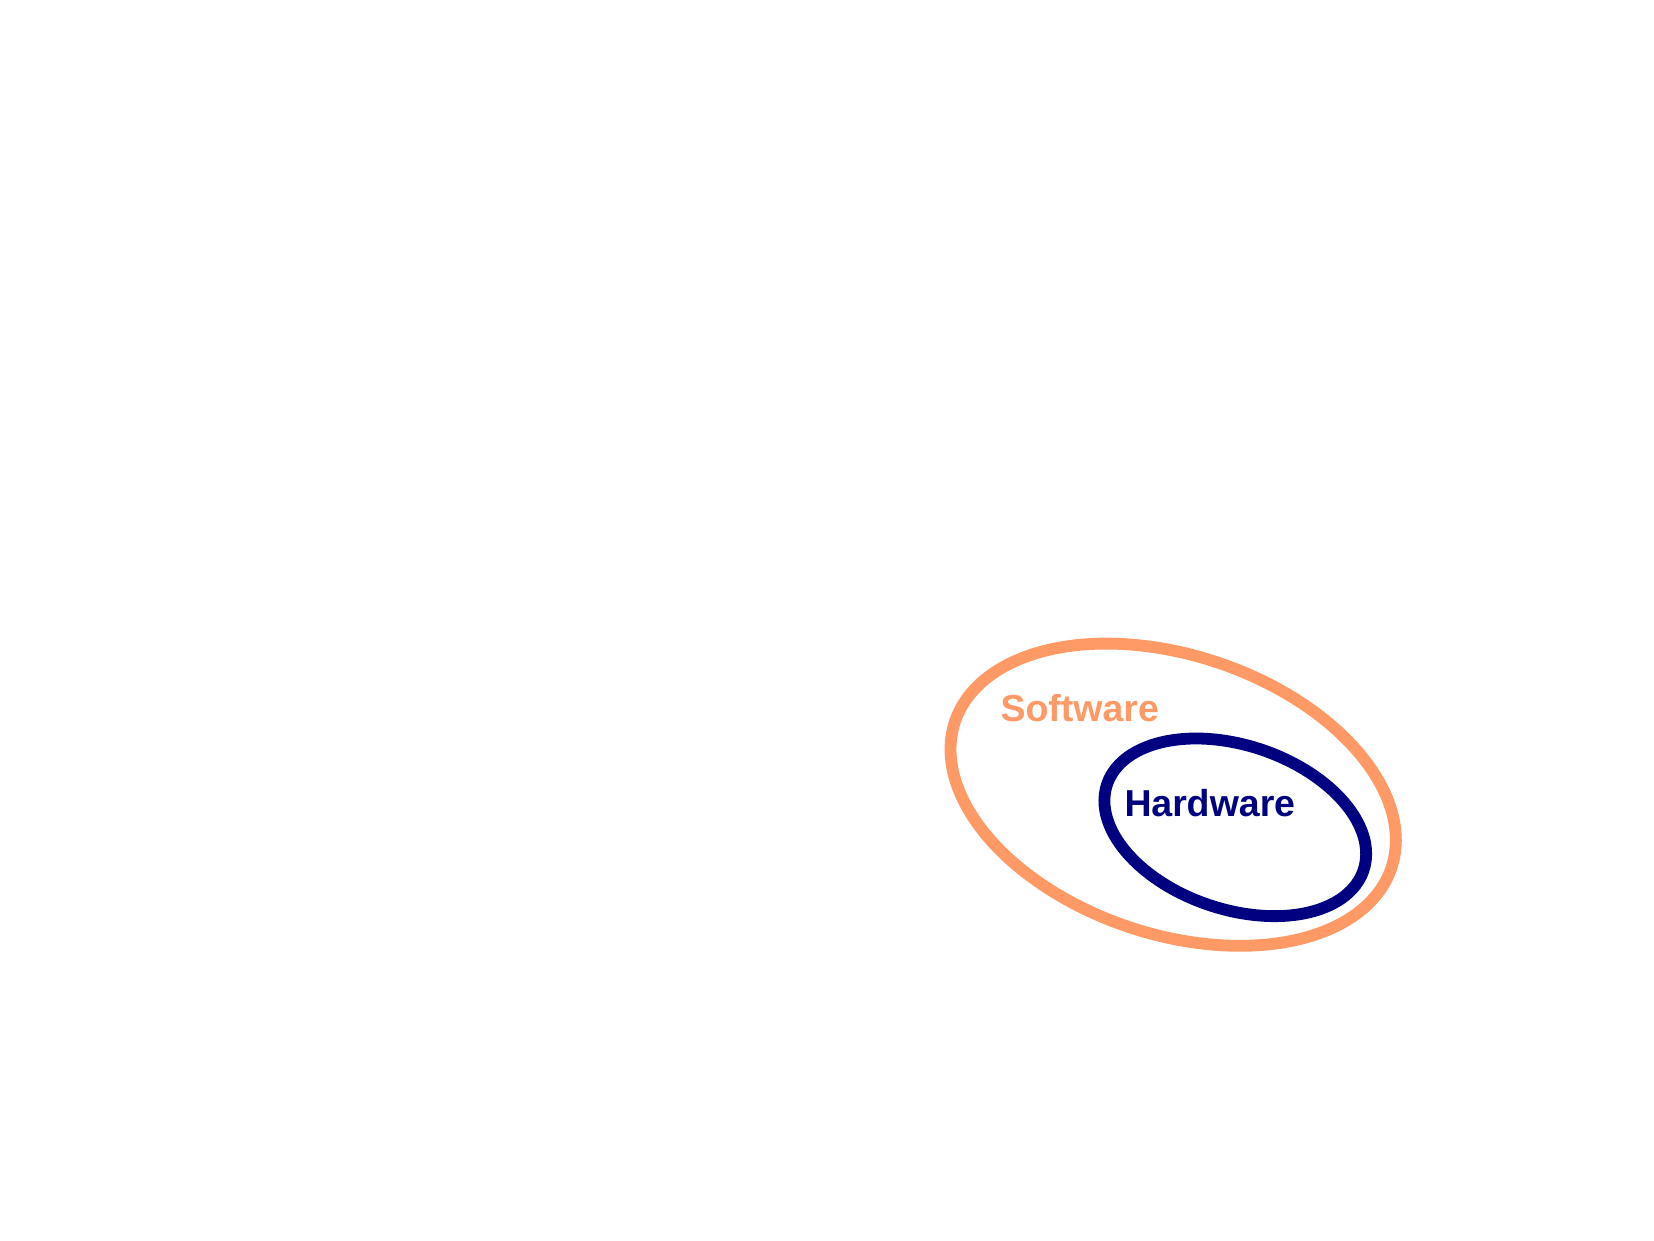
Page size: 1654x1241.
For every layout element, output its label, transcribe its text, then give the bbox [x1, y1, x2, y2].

text_box Software [985, 680, 1175, 739]
text_box Hardware [1109, 774, 1312, 833]
